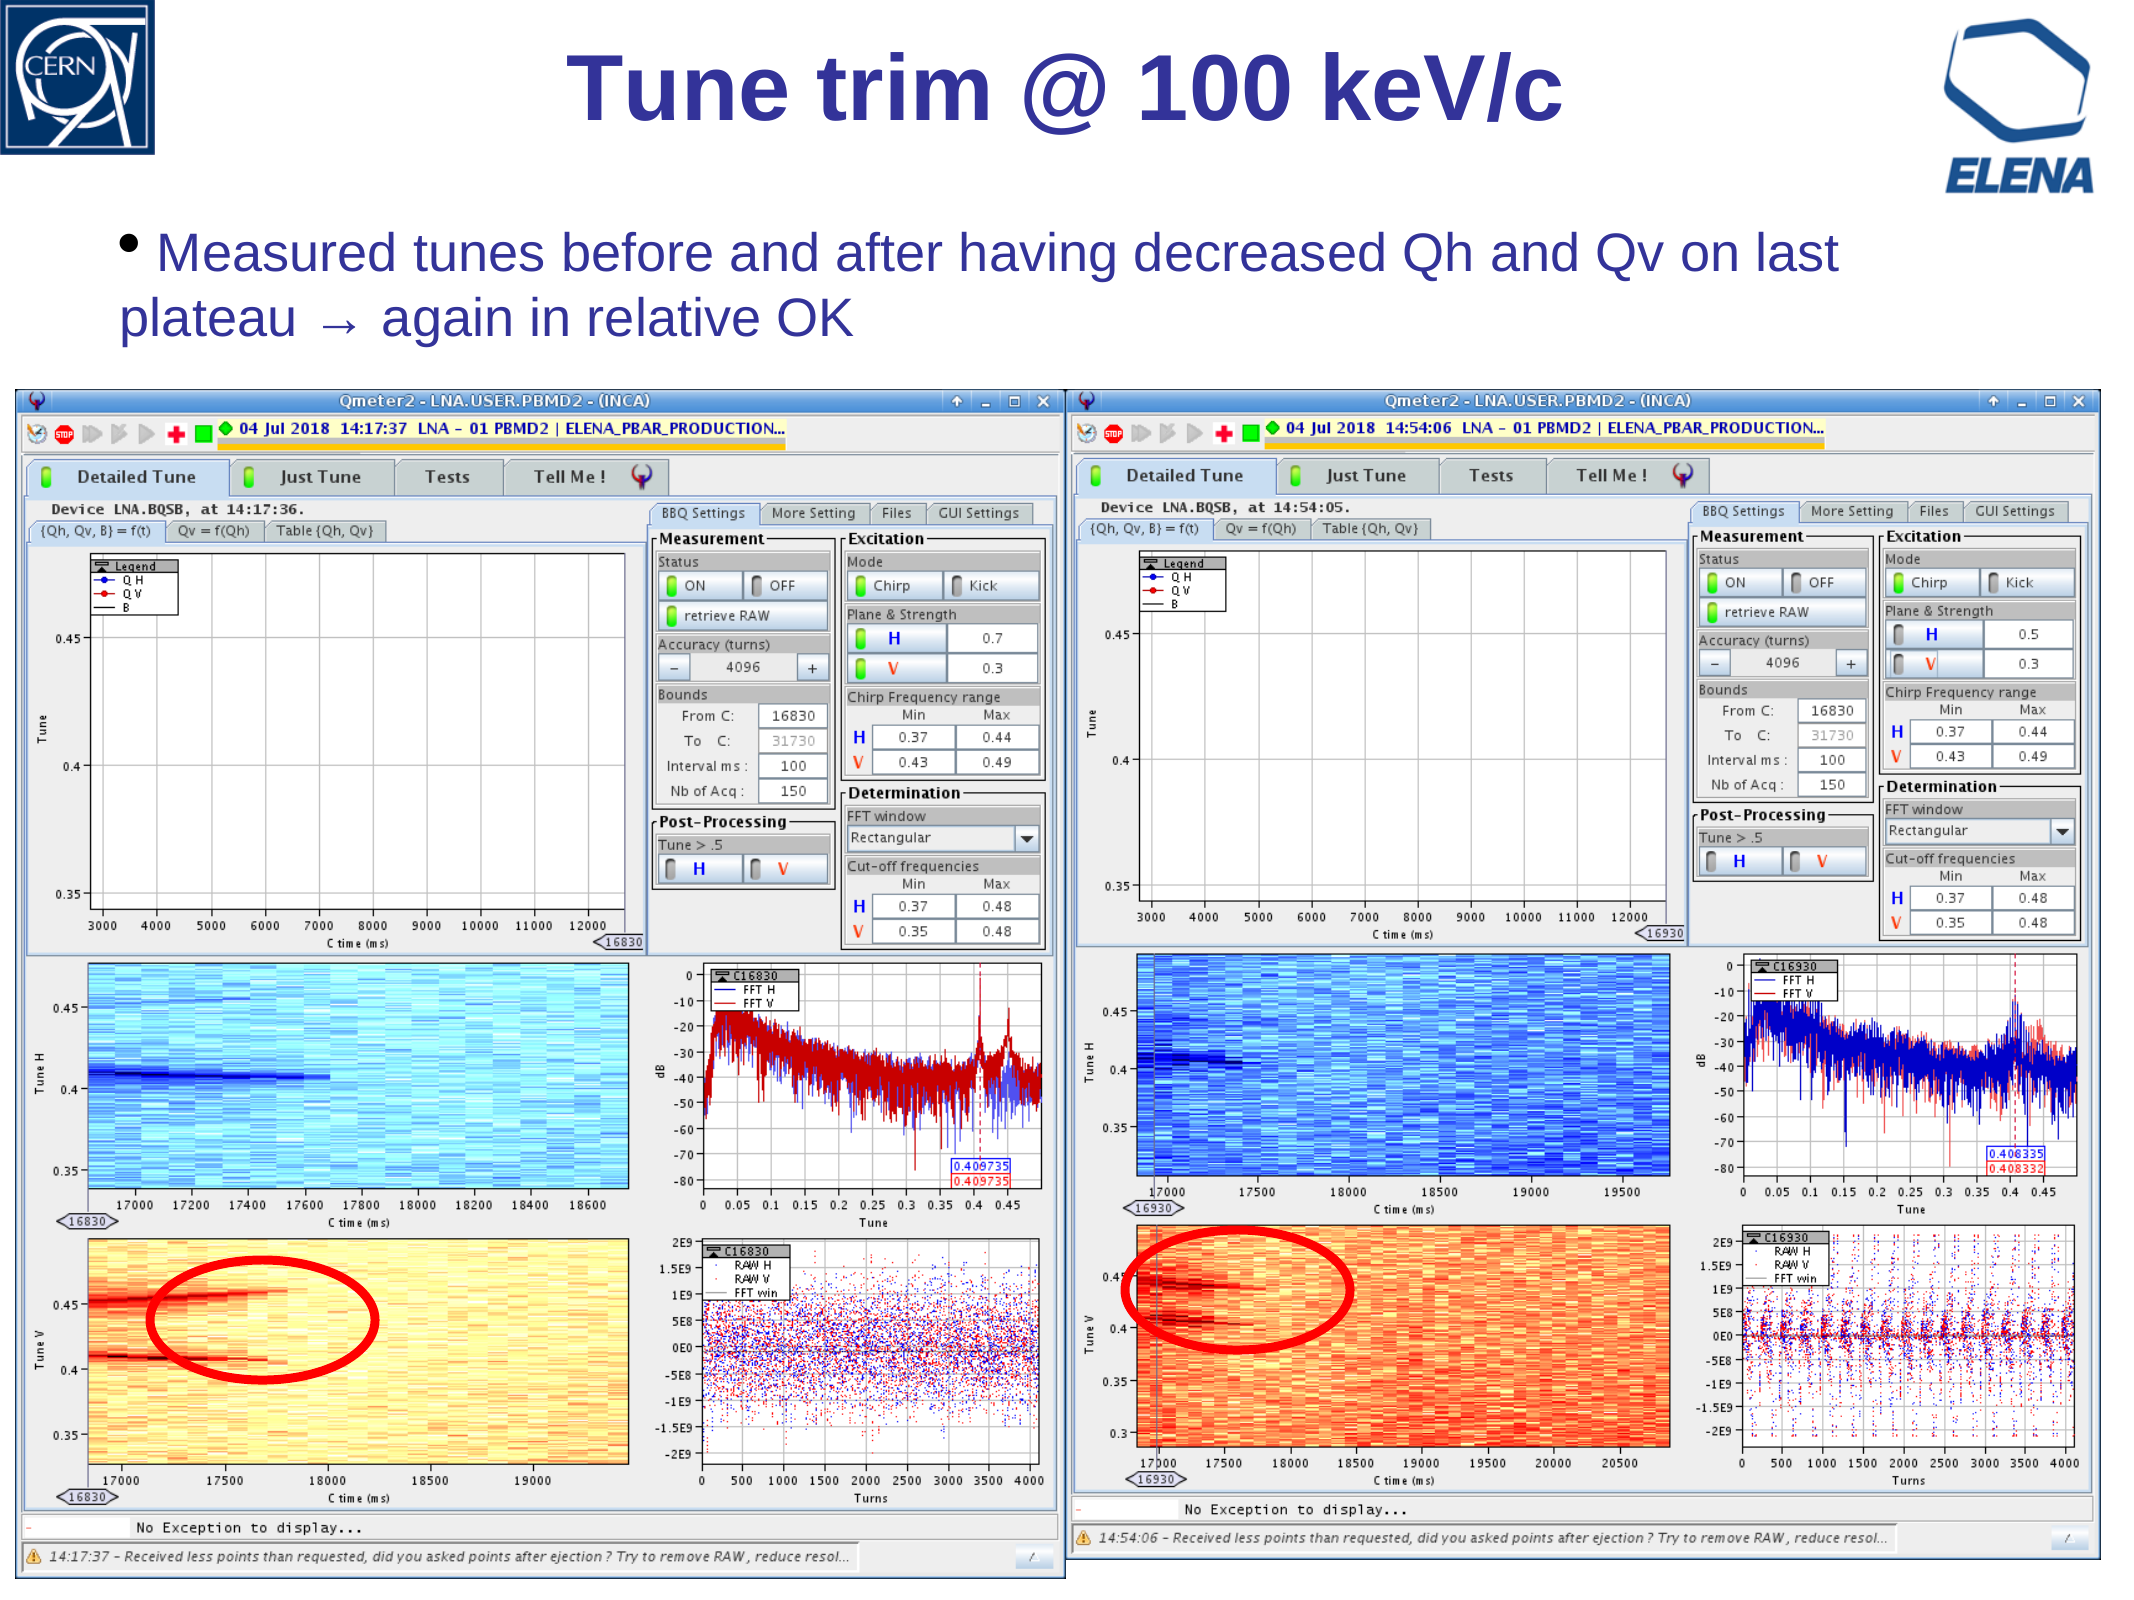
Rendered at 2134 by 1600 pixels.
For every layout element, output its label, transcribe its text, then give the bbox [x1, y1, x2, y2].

text_box Measured tunes before and after having decreased Qh and Qv on last plateau → again in relative OK [105, 210, 2046, 361]
picture [1924, 10, 2117, 206]
picture [15, 389, 2101, 1579]
title Tune trim @ 100 keV/c [208, 10, 1924, 156]
picture [0, 0, 155, 155]
